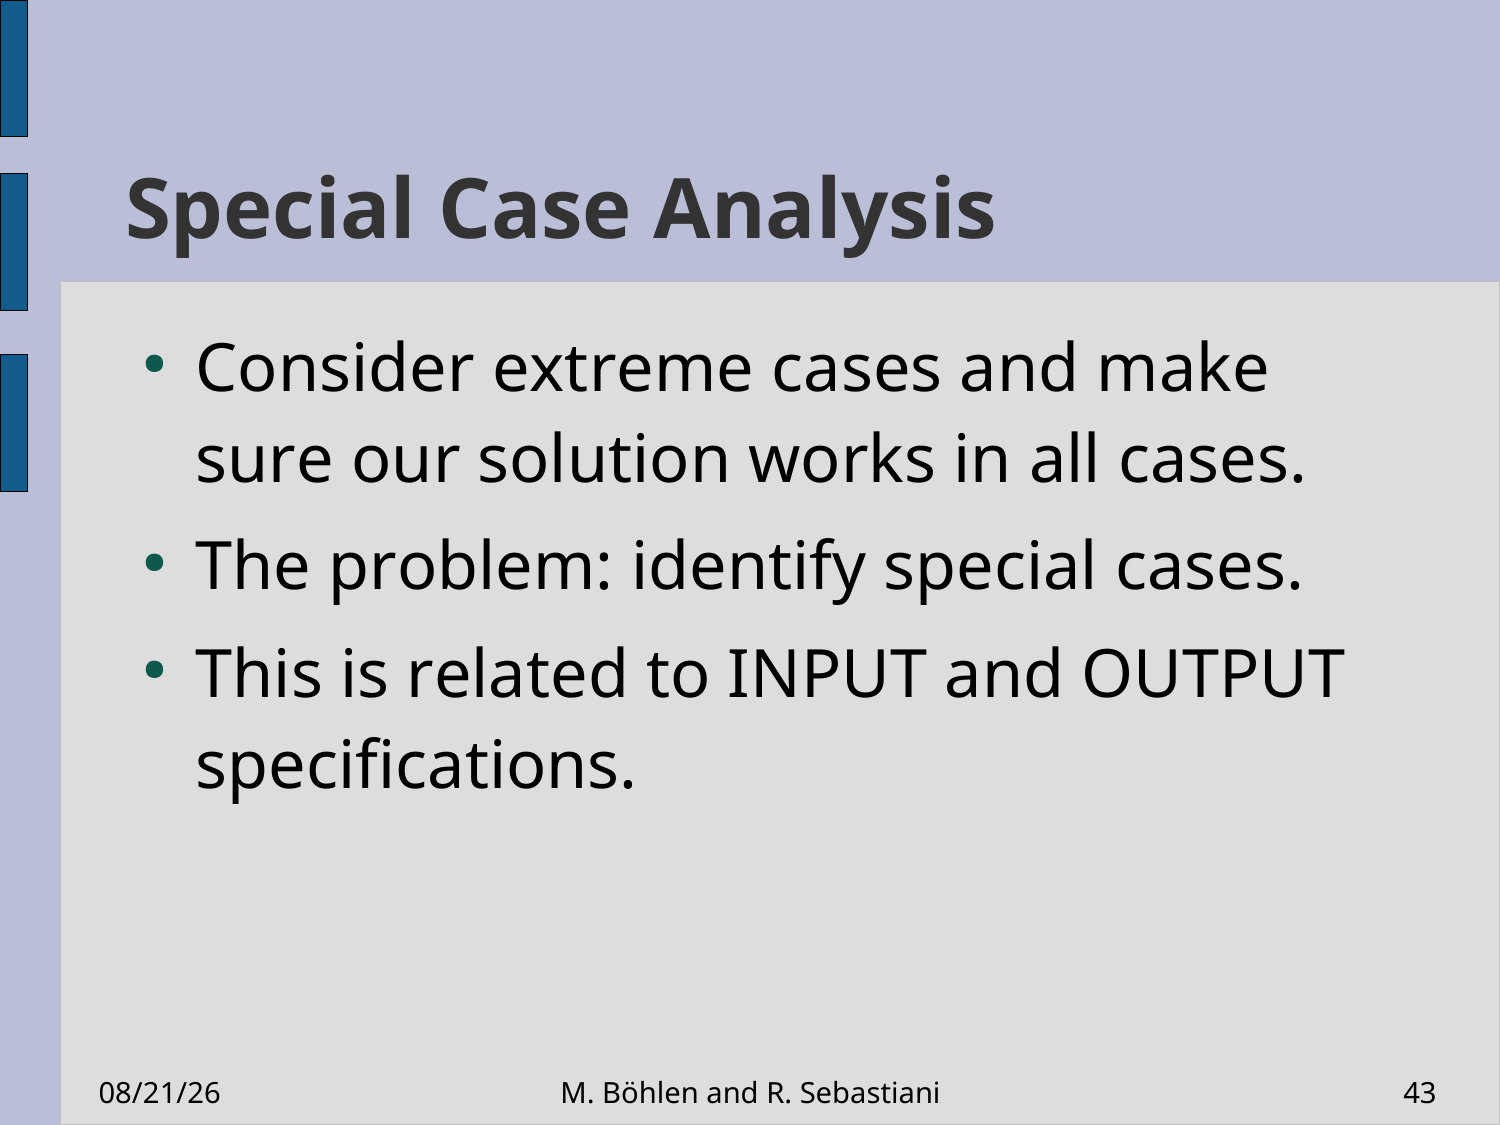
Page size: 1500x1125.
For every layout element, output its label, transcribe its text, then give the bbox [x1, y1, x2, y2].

title Special Case Analysis [110, 67, 1392, 271]
list Consider extreme cases and make sure our solution works in all cases. The problem: identify special cases. This is related to INPUT and OUTPUT specifications. [110, 312, 1392, 1037]
